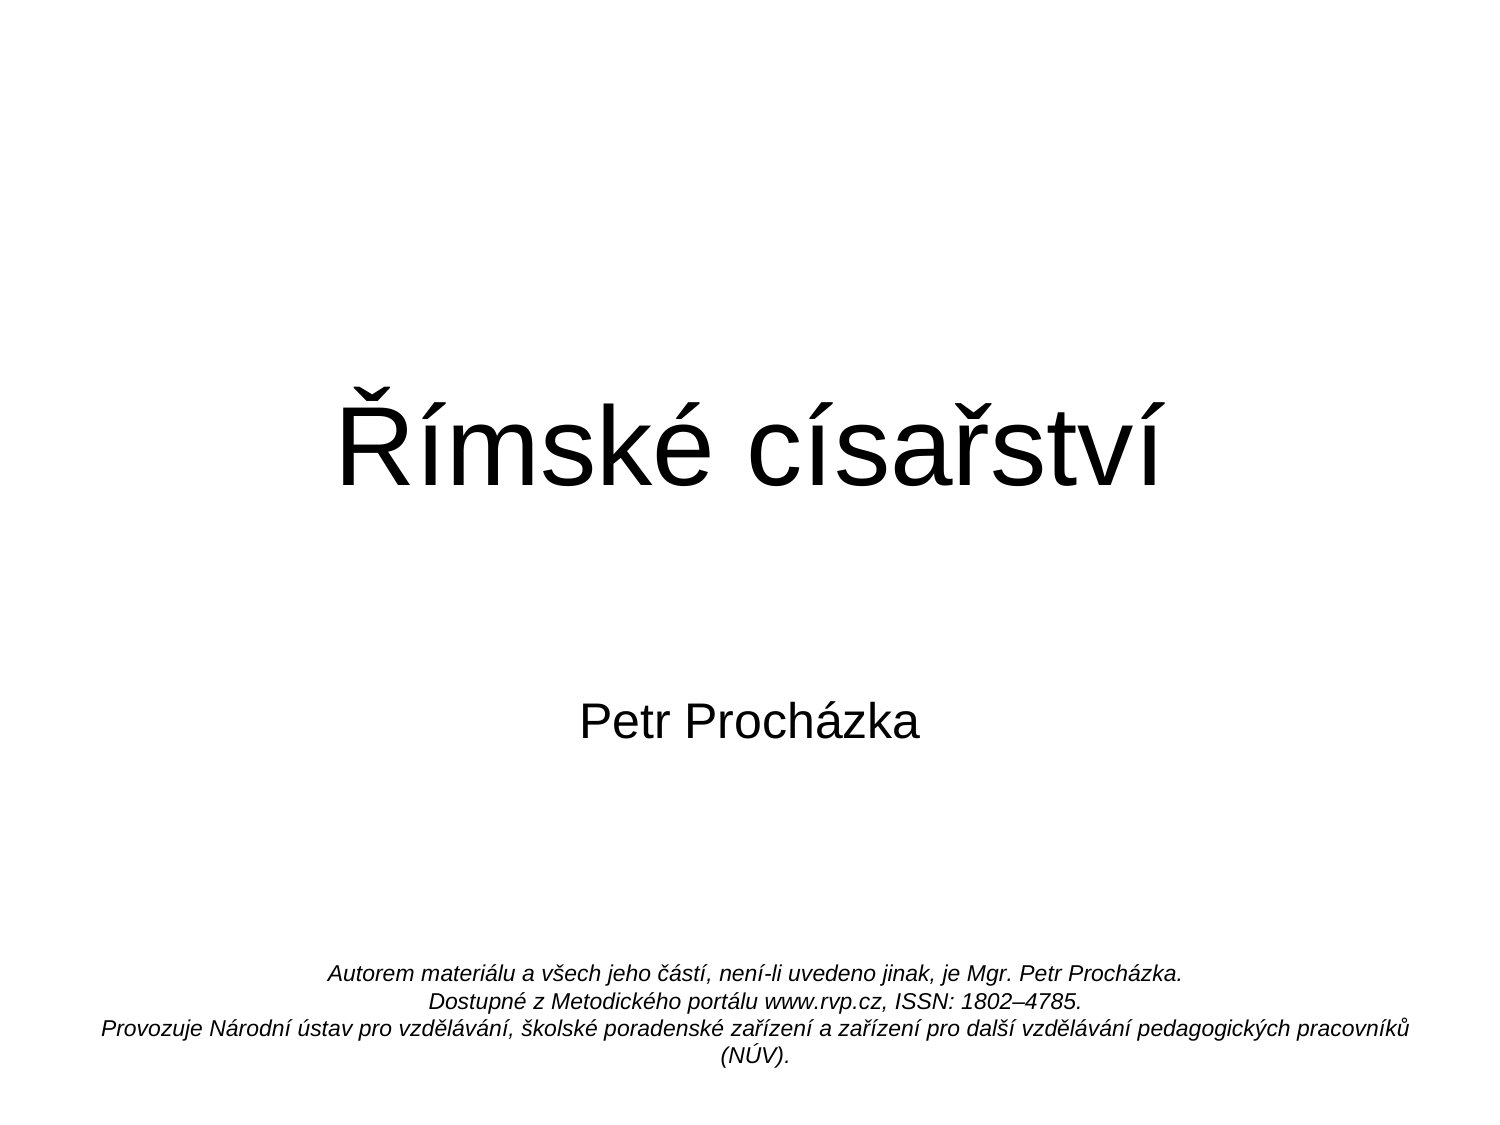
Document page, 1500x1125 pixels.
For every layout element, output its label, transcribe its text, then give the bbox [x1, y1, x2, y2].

text_box Autorem materiálu a všech jeho částí, není-li uvedeno jinak, je Mgr. Petr Procházka. Dostupné z Metodického portálu www.rvp.cz, ISSN: 1802–4785. Provozuje Národní ústav pro vzdělávání, školské poradenské zařízení a zařízení pro další vzdělávání pedagogických pracovníků (NÚV). [64, 976, 1447, 1079]
text_box Římské císařství Petr Procházka [153, 365, 1347, 757]
